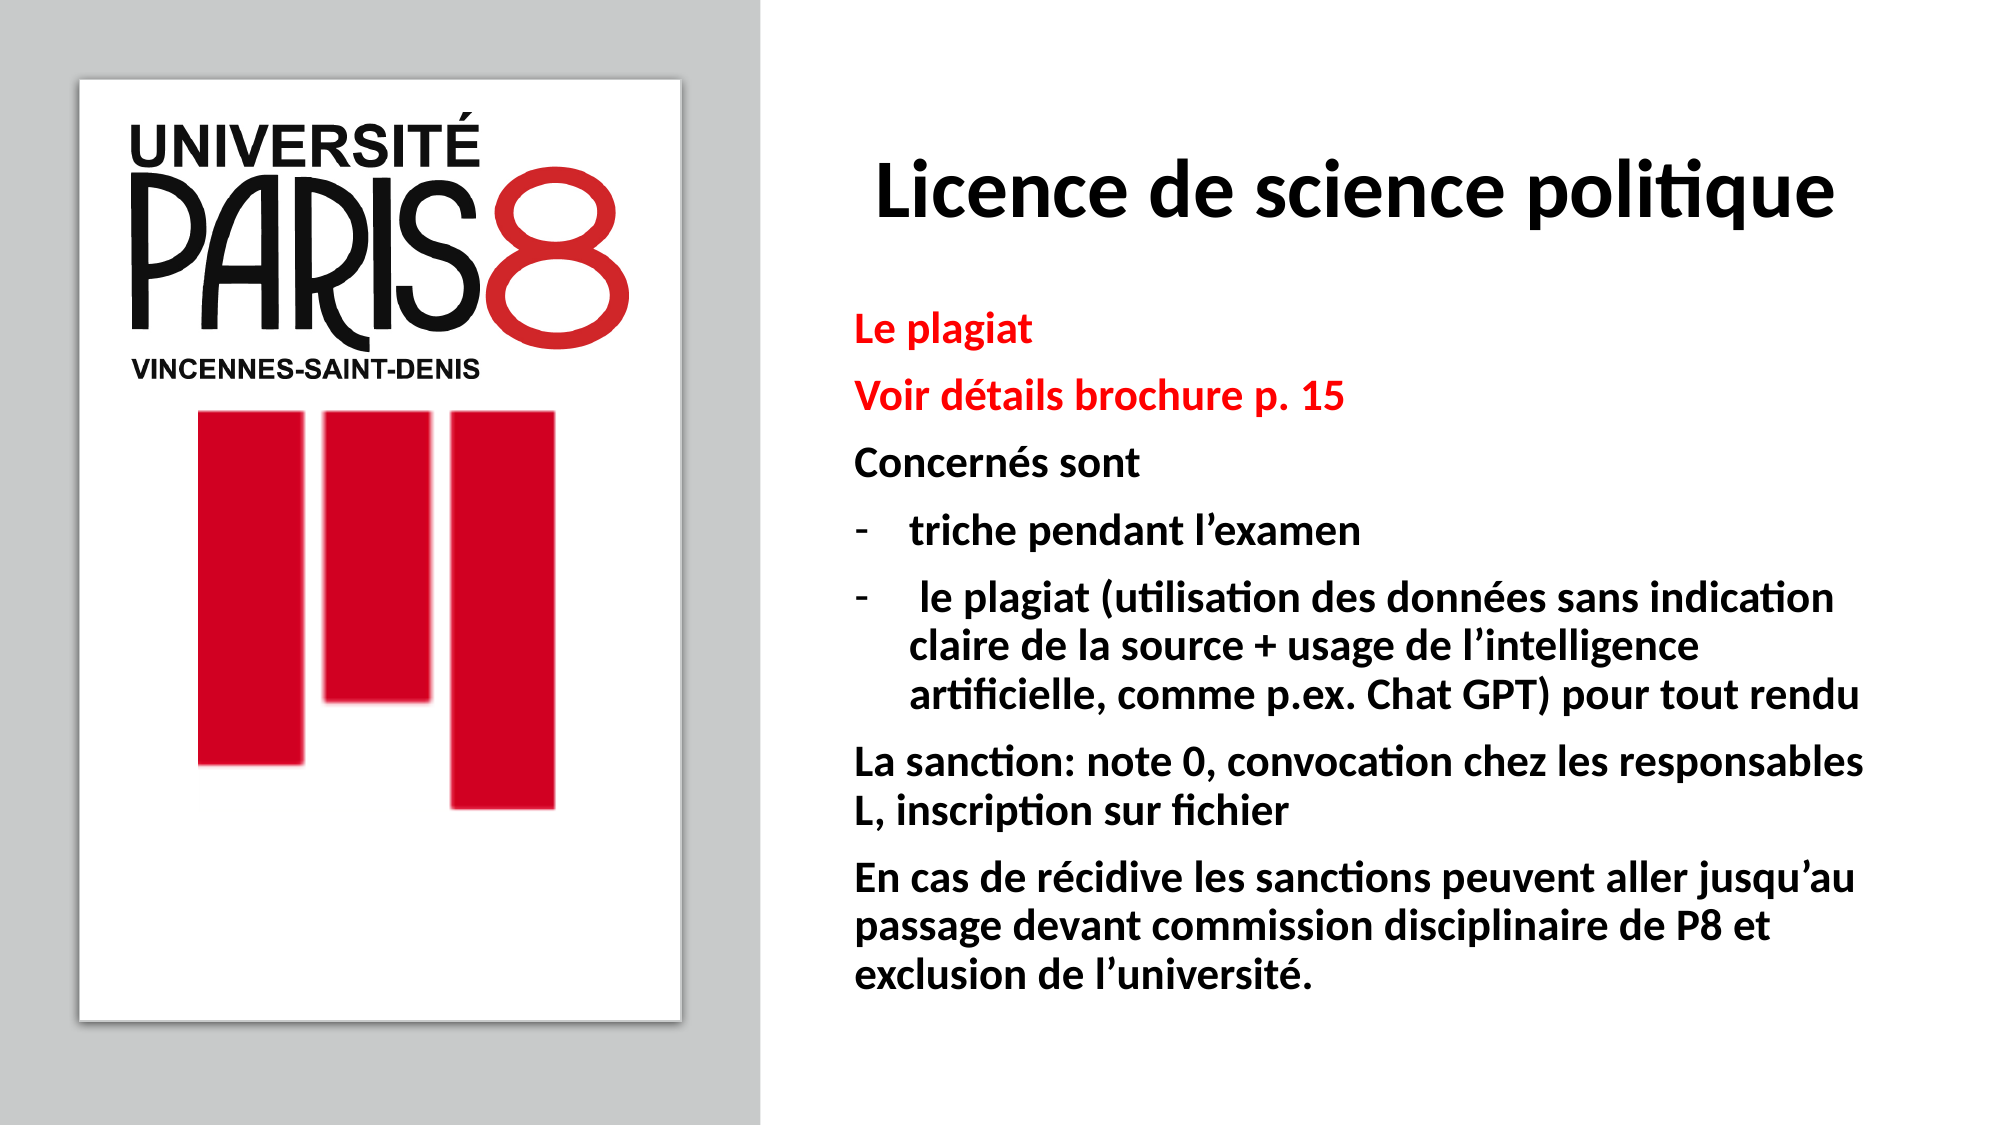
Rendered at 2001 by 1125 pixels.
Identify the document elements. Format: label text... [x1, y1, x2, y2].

picture [131, 112, 629, 379]
title Licence de science politique [839, 103, 1893, 296]
text_box [0, 0, 761, 1125]
picture [198, 409, 563, 816]
list Le plagiat Voir détails brochure p. 15 Concernés sont triche pendant l’examen le plagiat (utilisation des données sans indication claire de la source + usage de l’intelligence artificielle, comme p.ex. Chat GPT) pour tout rendu La sanction: note 0, convocation chez les responsables L, inscription sur fichier En cas de récidive les sanctions peuvent aller jusqu’au passage devant commission disciplinaire de P8 et exclusion de l’université. [839, 296, 1893, 1021]
